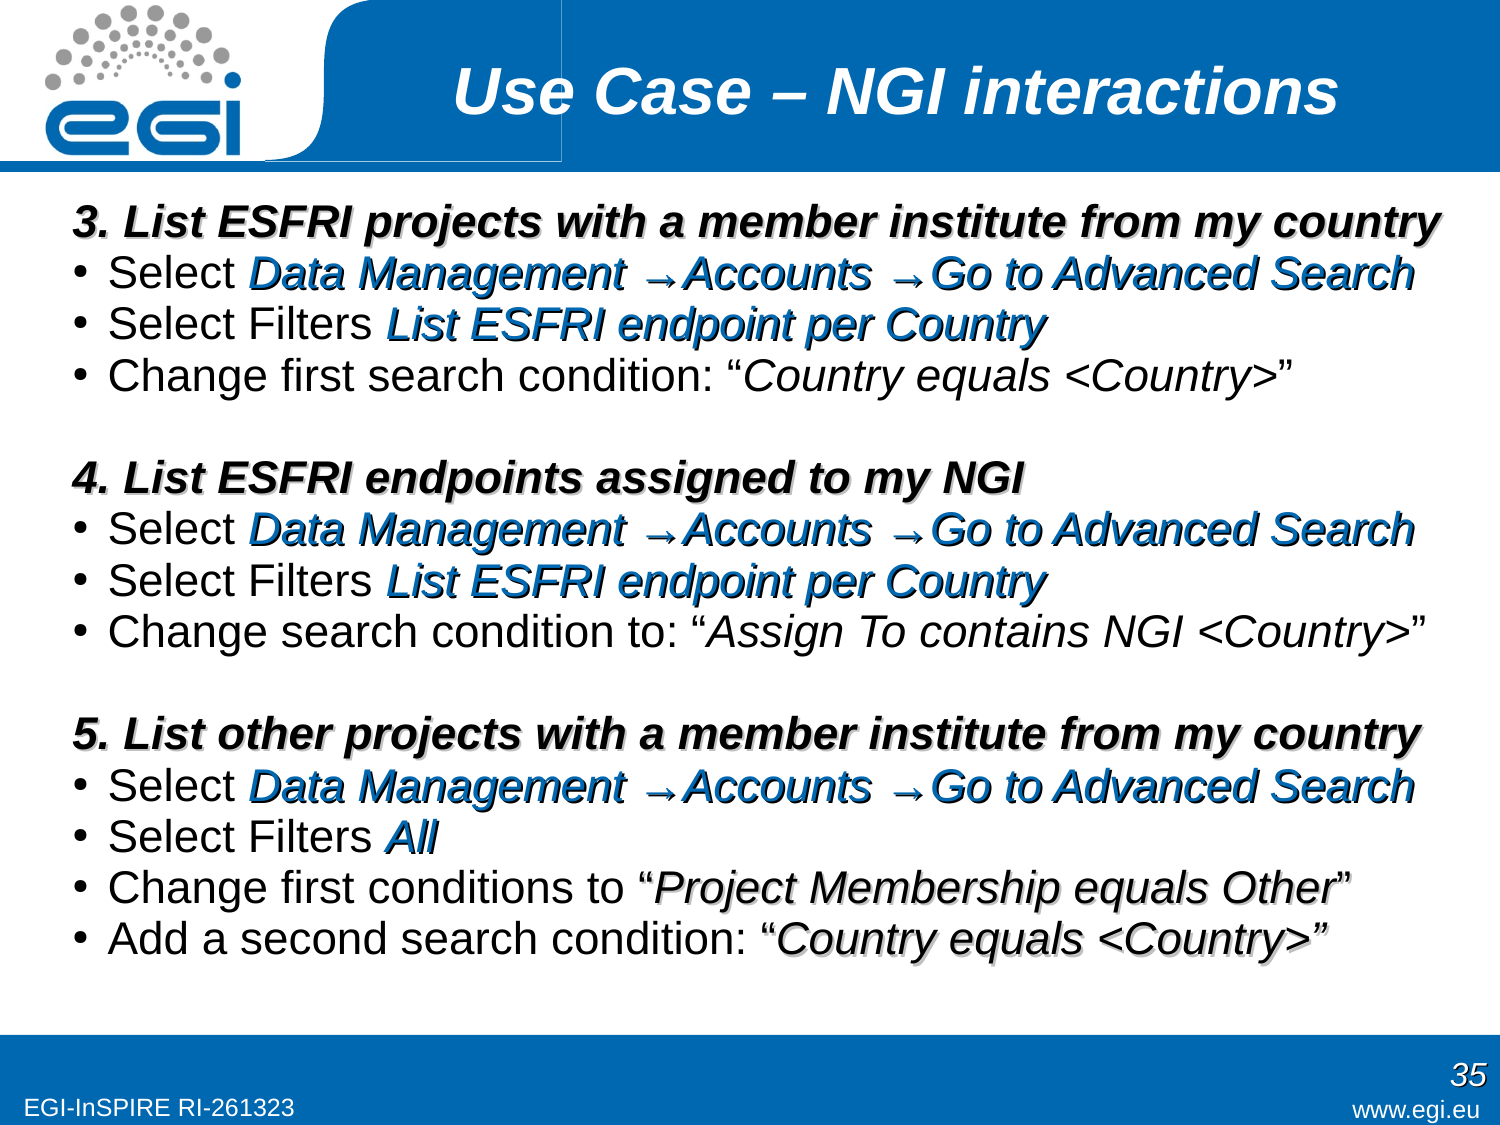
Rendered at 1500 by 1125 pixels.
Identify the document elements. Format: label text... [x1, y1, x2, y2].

picture [0, 0, 265, 161]
text_box Use Case – NGI interactions [349, 40, 1446, 135]
text_box 3. List ESFRI projects with a member institute from my country Select Data Management →Accounts →Go to Advanced Search Select Filters List ESFRI endpoint per Country Change first search condition: “Country equals <Country>” 4. List ESFRI endpoints assigned to my NGI Select Data Management →Accounts →Go to Advanced Search Select Filters List ESFRI endpoint per Country Change search condition to: “Assign To contains NGI <Country>” 5. List other projects with a member institute from my country Select Data Management →Accounts →Go to Advanced Search Select Filters All Change first conditions to “Project Membership equals Other” Add a second search condition: “Country equals <Country>” [22, 188, 1499, 1026]
